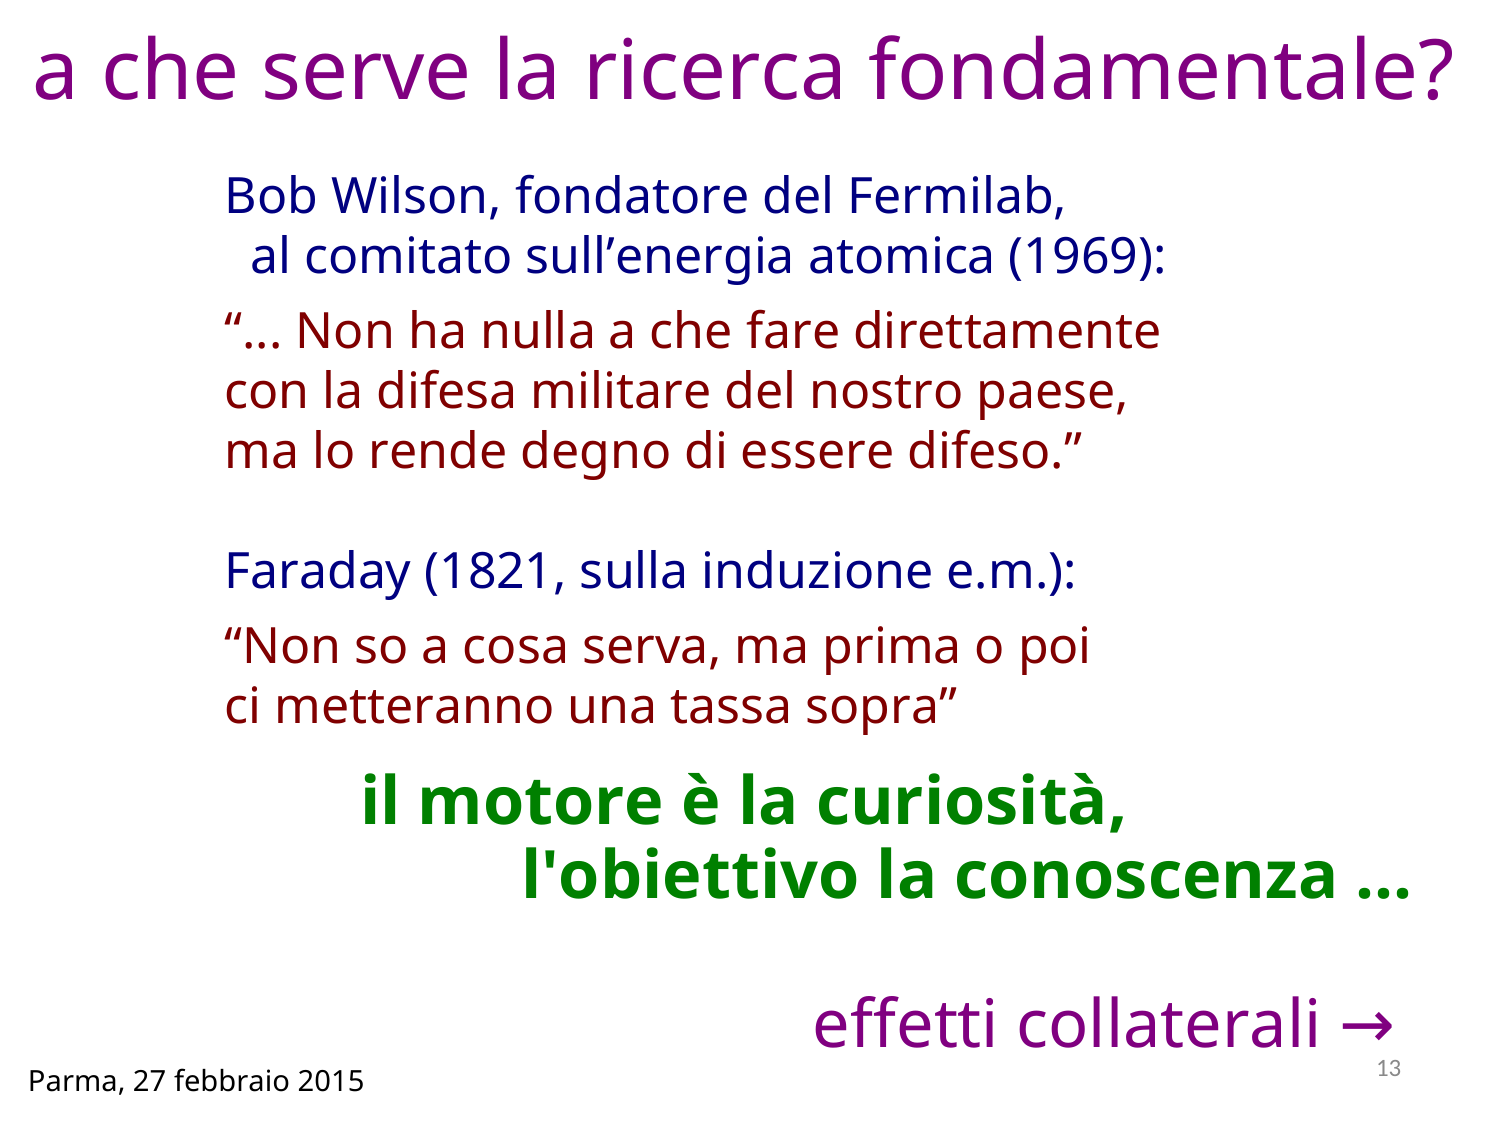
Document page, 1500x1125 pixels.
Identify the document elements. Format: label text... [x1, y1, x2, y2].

text_box Bob Wilson, fondatore del Fermilab, al comitato sull’energia atomica (1969): “... Non ha nulla a che fare direttamente con la difesa militare del nostro paese, ma lo rende degno di essere difeso.” Faraday (1821, sulla induzione e.m.): “Non so a cosa serva, ma prima o poi ci metteranno una tassa sopra” [209, 156, 1191, 742]
text_box a che serve la ricerca fondamentale? [18, 8, 1472, 124]
text_box <number> [1074, 1042, 1417, 1095]
text_box il motore è la curiosità, l'obiettivo la conoscenza … effetti collaterali → [74, 824, 1414, 1003]
